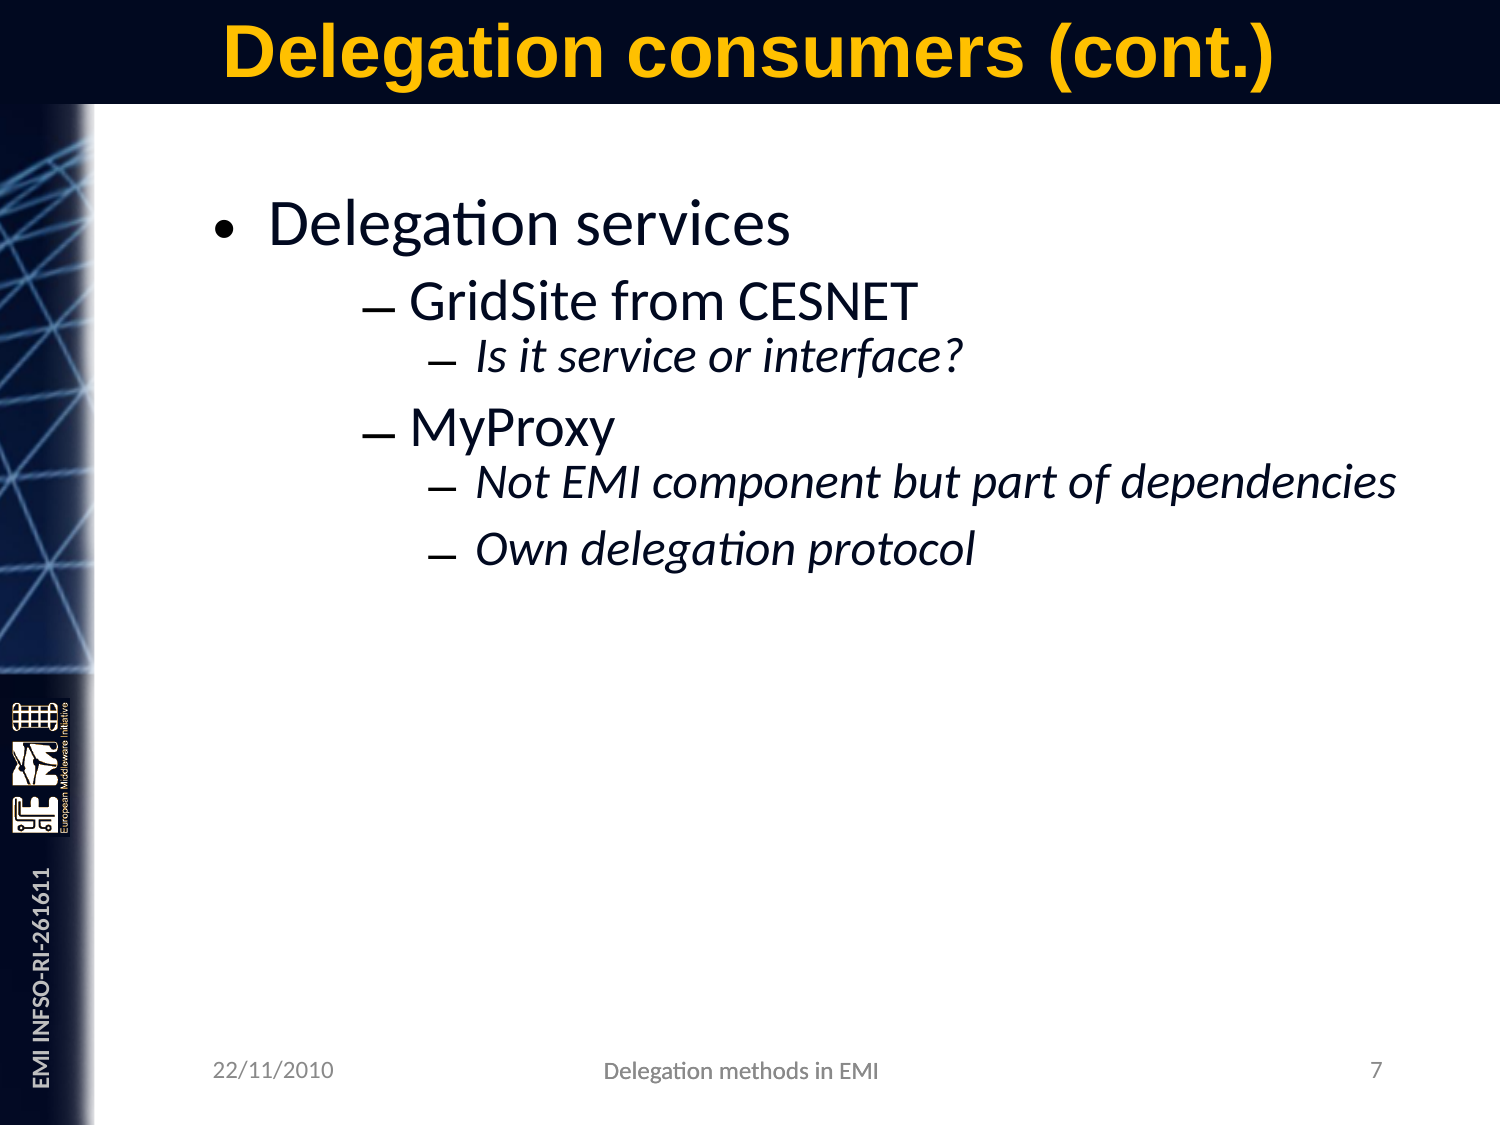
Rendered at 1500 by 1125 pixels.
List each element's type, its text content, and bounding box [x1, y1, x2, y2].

text_box Delegation methods in EMI [380, 1042, 1103, 1103]
text_box <number> [1354, 1042, 1424, 1103]
picture [0, 104, 106, 1125]
title Delegation consumers (cont.) [0, 0, 1500, 104]
list Delegation services GridSite from CESNET Is it service or interface? MyProxy Not EMI component but part of dependencies Own delegation protocol [197, 187, 1426, 1005]
